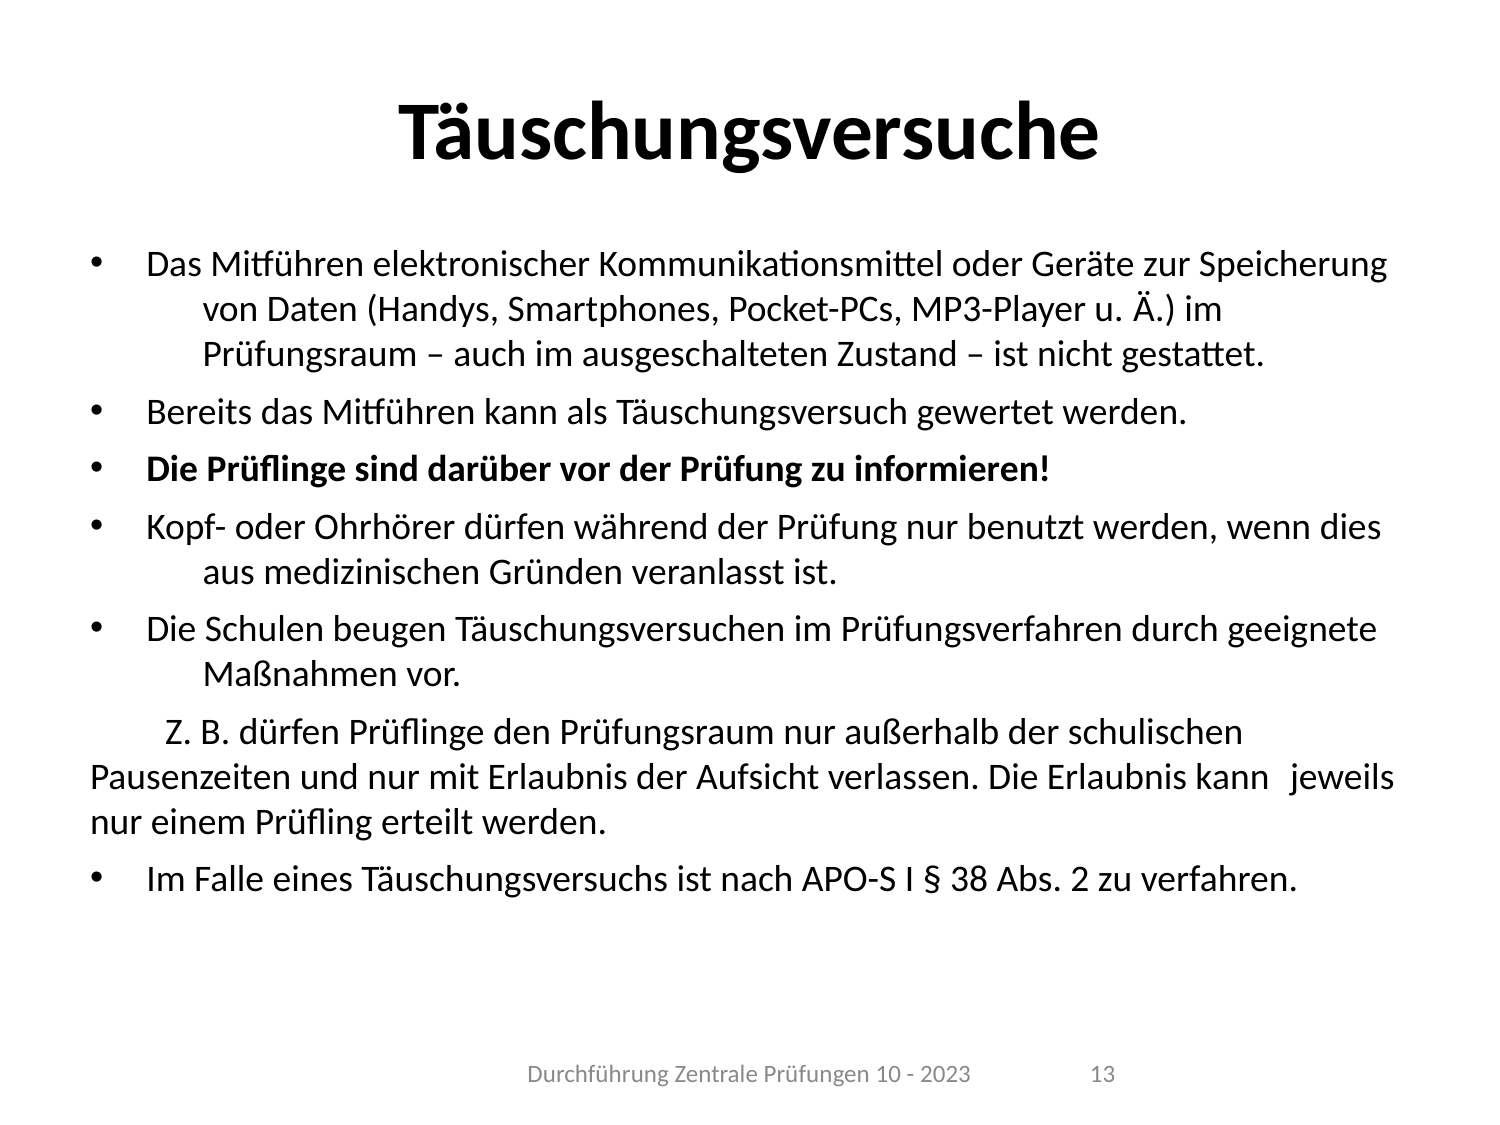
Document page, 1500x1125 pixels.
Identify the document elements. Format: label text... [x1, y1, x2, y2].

list Das Mitführen elektronischer Kommunikationsmittel oder Geräte zur Speicherung von Daten (Handys, Smartphones, Pocket-PCs, MP3-Player u. Ä.) im Prüfungsraum – auch im ausgeschalteten Zustand – ist nicht gestattet. Bereits das Mitführen kann als Täuschungsversuch gewertet werden. Die Prüflinge sind darüber vor der Prüfung zu informieren! Kopf- oder Ohrhörer dürfen während der Prüfung nur benutzt werden, wenn dies aus medizinischen Gründen veranlasst ist. Die Schulen beugen Täuschungsversuchen im Prüfungsverfahren durch geeignete Maßnahmen vor. Z. B. dürfen Prüflinge den Prüfungsraum nur außerhalb der schulischen Pausenzeiten und nur mit Erlaubnis der Aufsicht verlassen. Die Erlaubnis kann jeweils nur einem Prüfling erteilt werden. Im Falle eines Täuschungsversuchs ist nach APO-S I § 38 Abs. 2 zu verfahren. [75, 231, 1426, 1005]
text_box 13 [1074, 1042, 1426, 1103]
title Täuschungsversuche [75, 45, 1426, 209]
text_box Durchführung Zentrale Prüfungen 10 - 2023 [512, 1042, 988, 1103]
